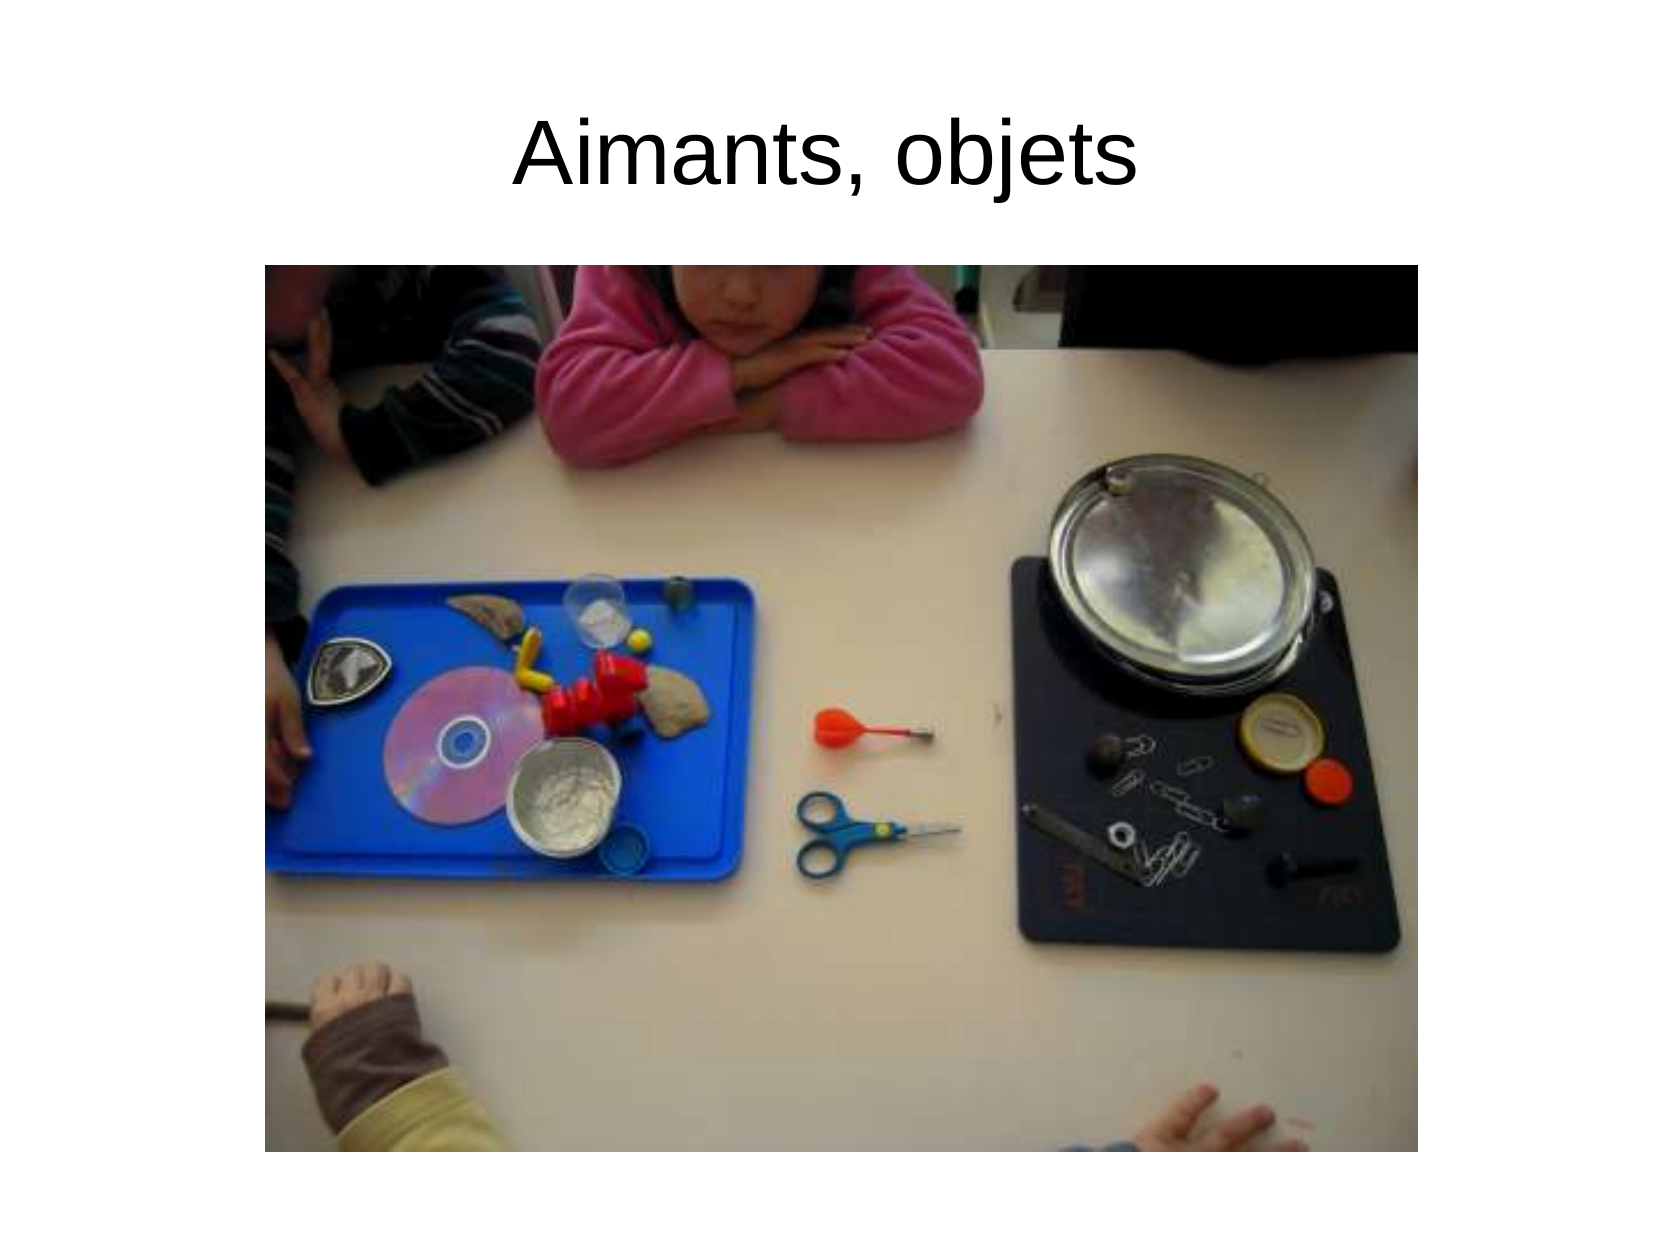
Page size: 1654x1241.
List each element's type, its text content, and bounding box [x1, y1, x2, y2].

picture [265, 265, 1418, 1152]
title Aimants, objets [82, 49, 1571, 257]
